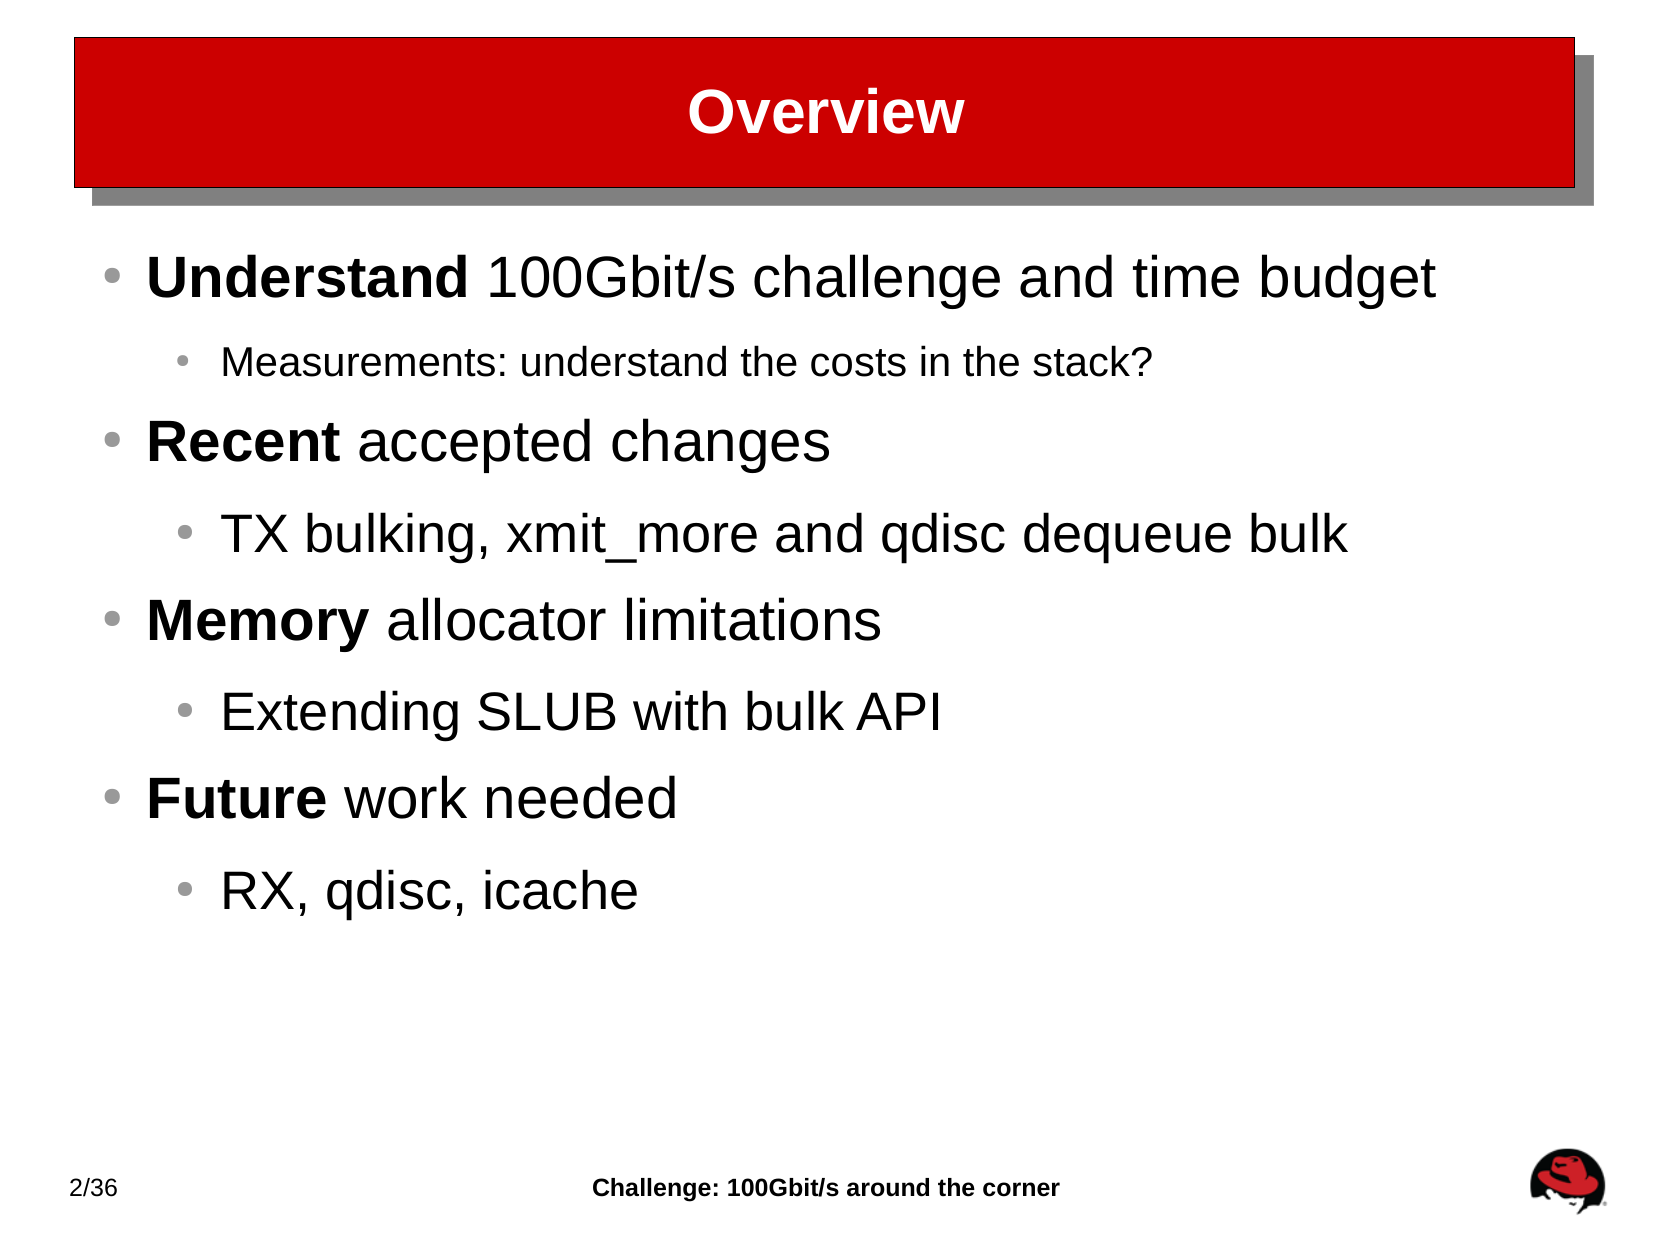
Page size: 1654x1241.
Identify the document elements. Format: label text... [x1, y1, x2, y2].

list Understand 100Gbit/s challenge and time budget Measurements: understand the costs in the stack? Recent accepted changes TX bulking, xmit_more and qdisc dequeue bulk Memory allocator limitations Extending SLUB with bulk API Future work needed RX, qdisc, icache [86, 244, 1575, 1064]
picture [1529, 1146, 1613, 1224]
title Overview [82, 37, 1571, 188]
